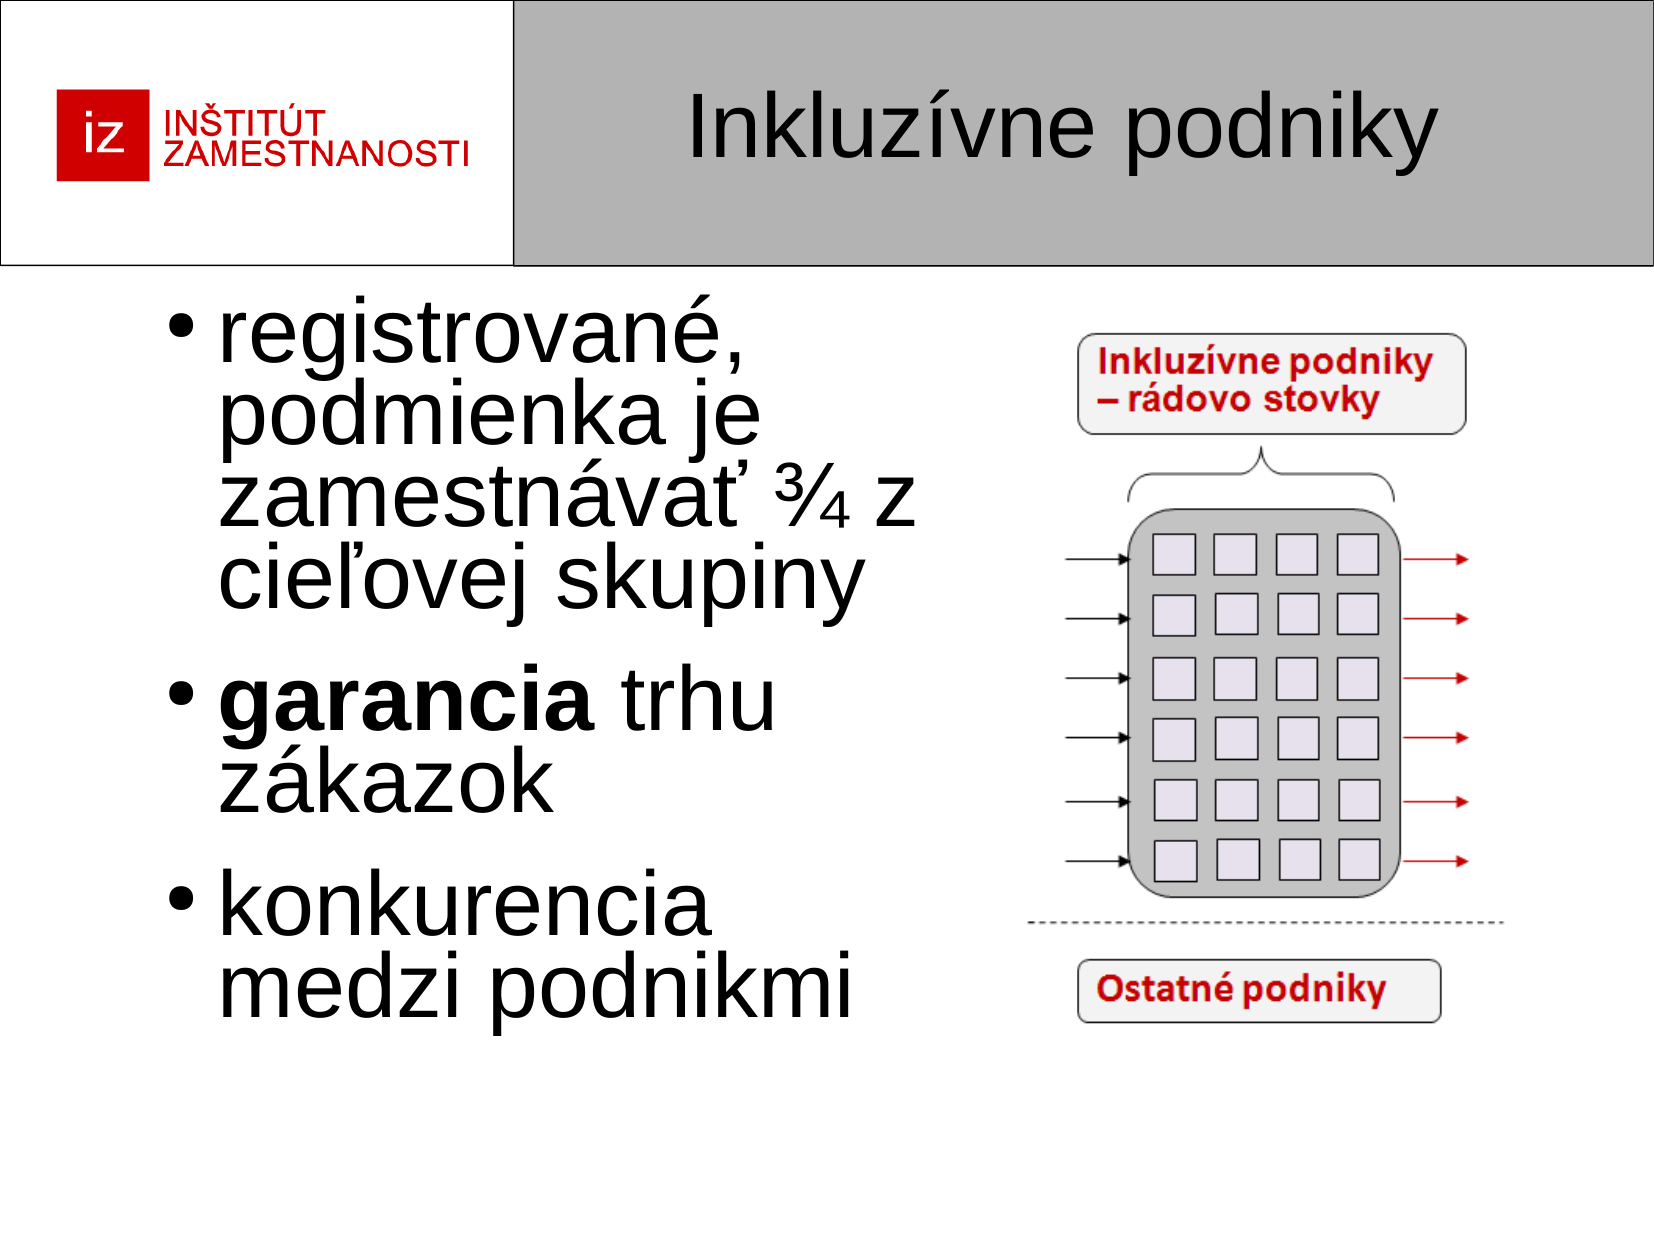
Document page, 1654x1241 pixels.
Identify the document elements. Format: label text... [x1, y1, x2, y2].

list registrované, podmienka je zamestnávať ¾ z cieľovej skupiny garancia trhu zákazok konkurencia medzi podnikmi [147, 296, 975, 1211]
picture [1026, 324, 1506, 1025]
title Inkluzívne podniky [561, 37, 1565, 229]
picture [5, 8, 512, 257]
